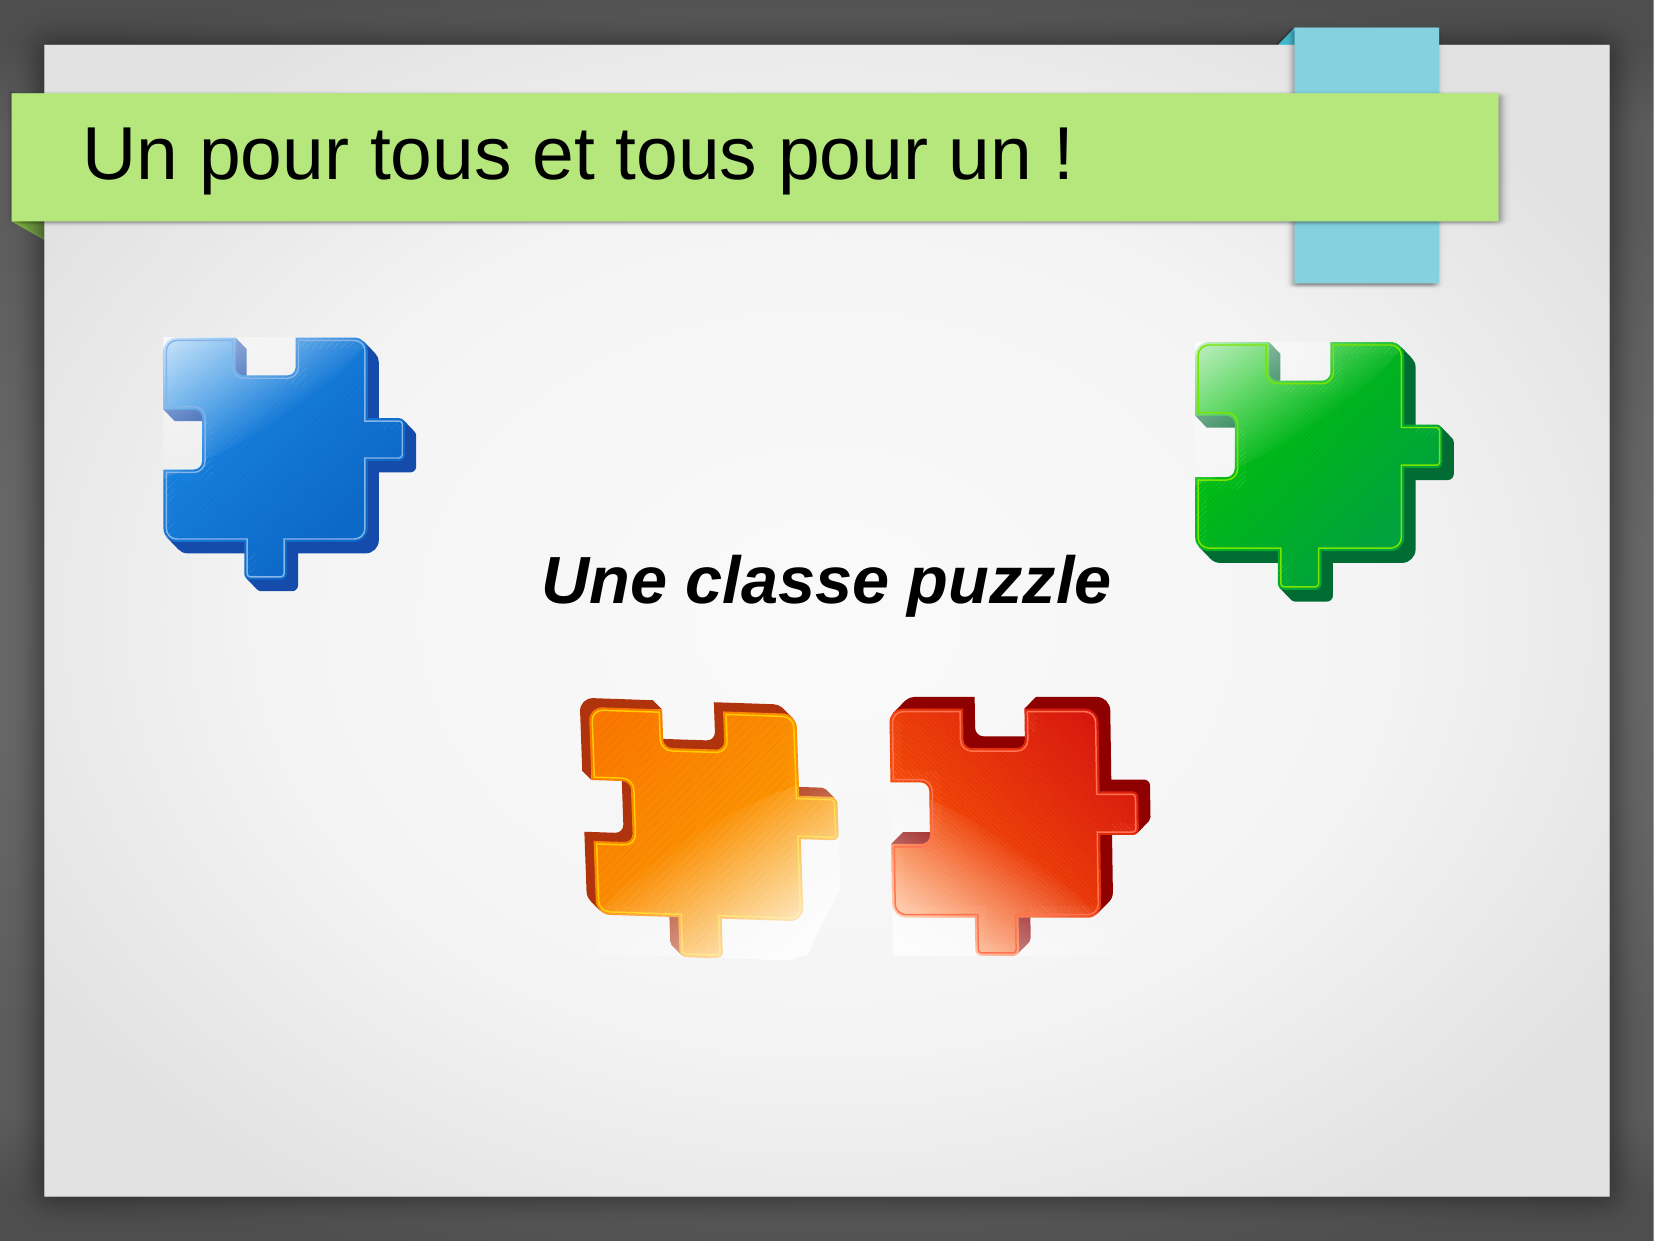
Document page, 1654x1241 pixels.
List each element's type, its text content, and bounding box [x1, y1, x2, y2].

subtitle Une classe puzzle [82, 295, 1571, 1015]
title Un pour tous et tous pour un ! [82, 94, 1264, 213]
picture [0, 0, 1654, 1241]
